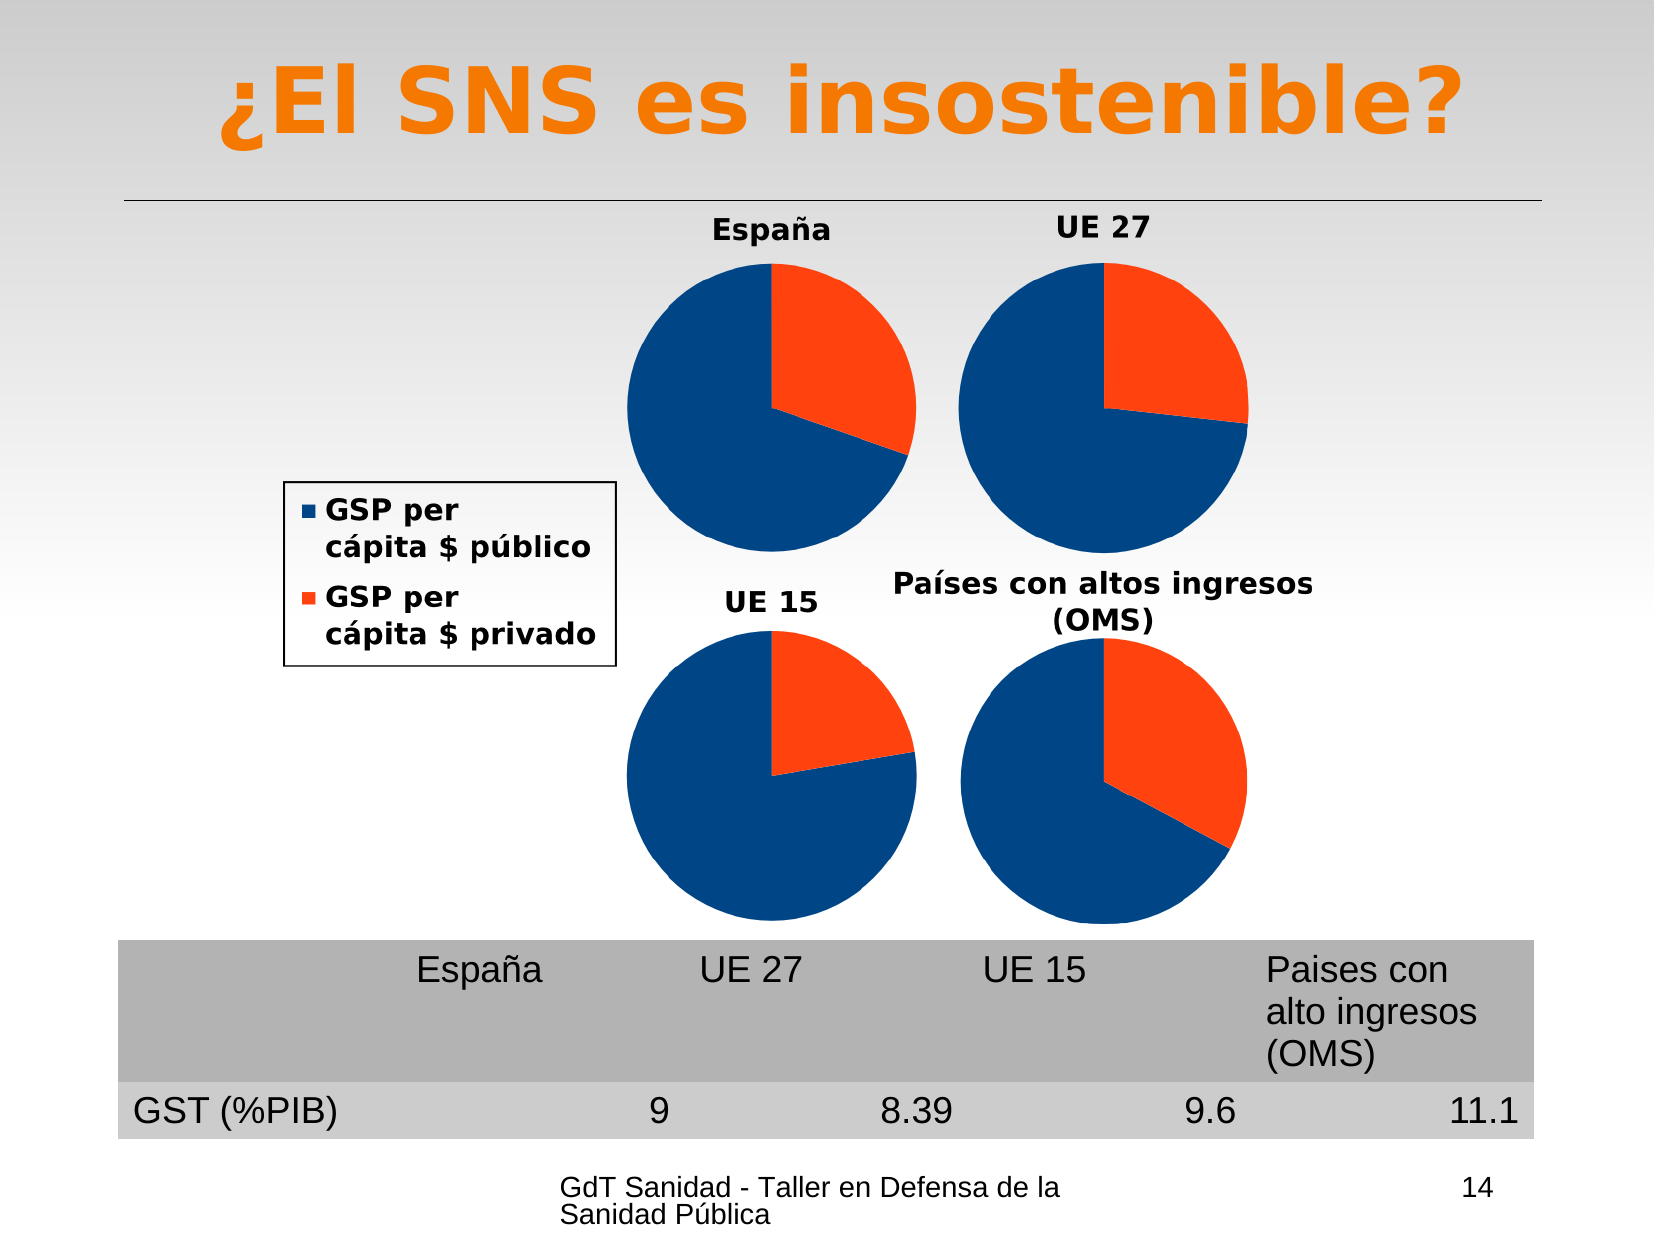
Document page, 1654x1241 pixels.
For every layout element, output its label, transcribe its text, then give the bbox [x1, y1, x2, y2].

table_header España [401, 940, 685, 1082]
table_cell GST (%PIB) [118, 1082, 401, 1139]
table_cell 11.1 [1251, 1082, 1534, 1139]
table_header UE 15 [968, 940, 1251, 1082]
table_header Paises con alto ingresos (OMS) [1251, 940, 1534, 1082]
table_header [118, 940, 401, 1082]
table_cell 8.39 [685, 1082, 968, 1139]
picture [283, 215, 1312, 924]
table_header UE 27 [685, 940, 968, 1082]
table_cell 9.6 [968, 1082, 1251, 1139]
table_cell 9 [401, 1082, 685, 1139]
title ¿El SNS es insostenible? [59, 25, 1625, 178]
